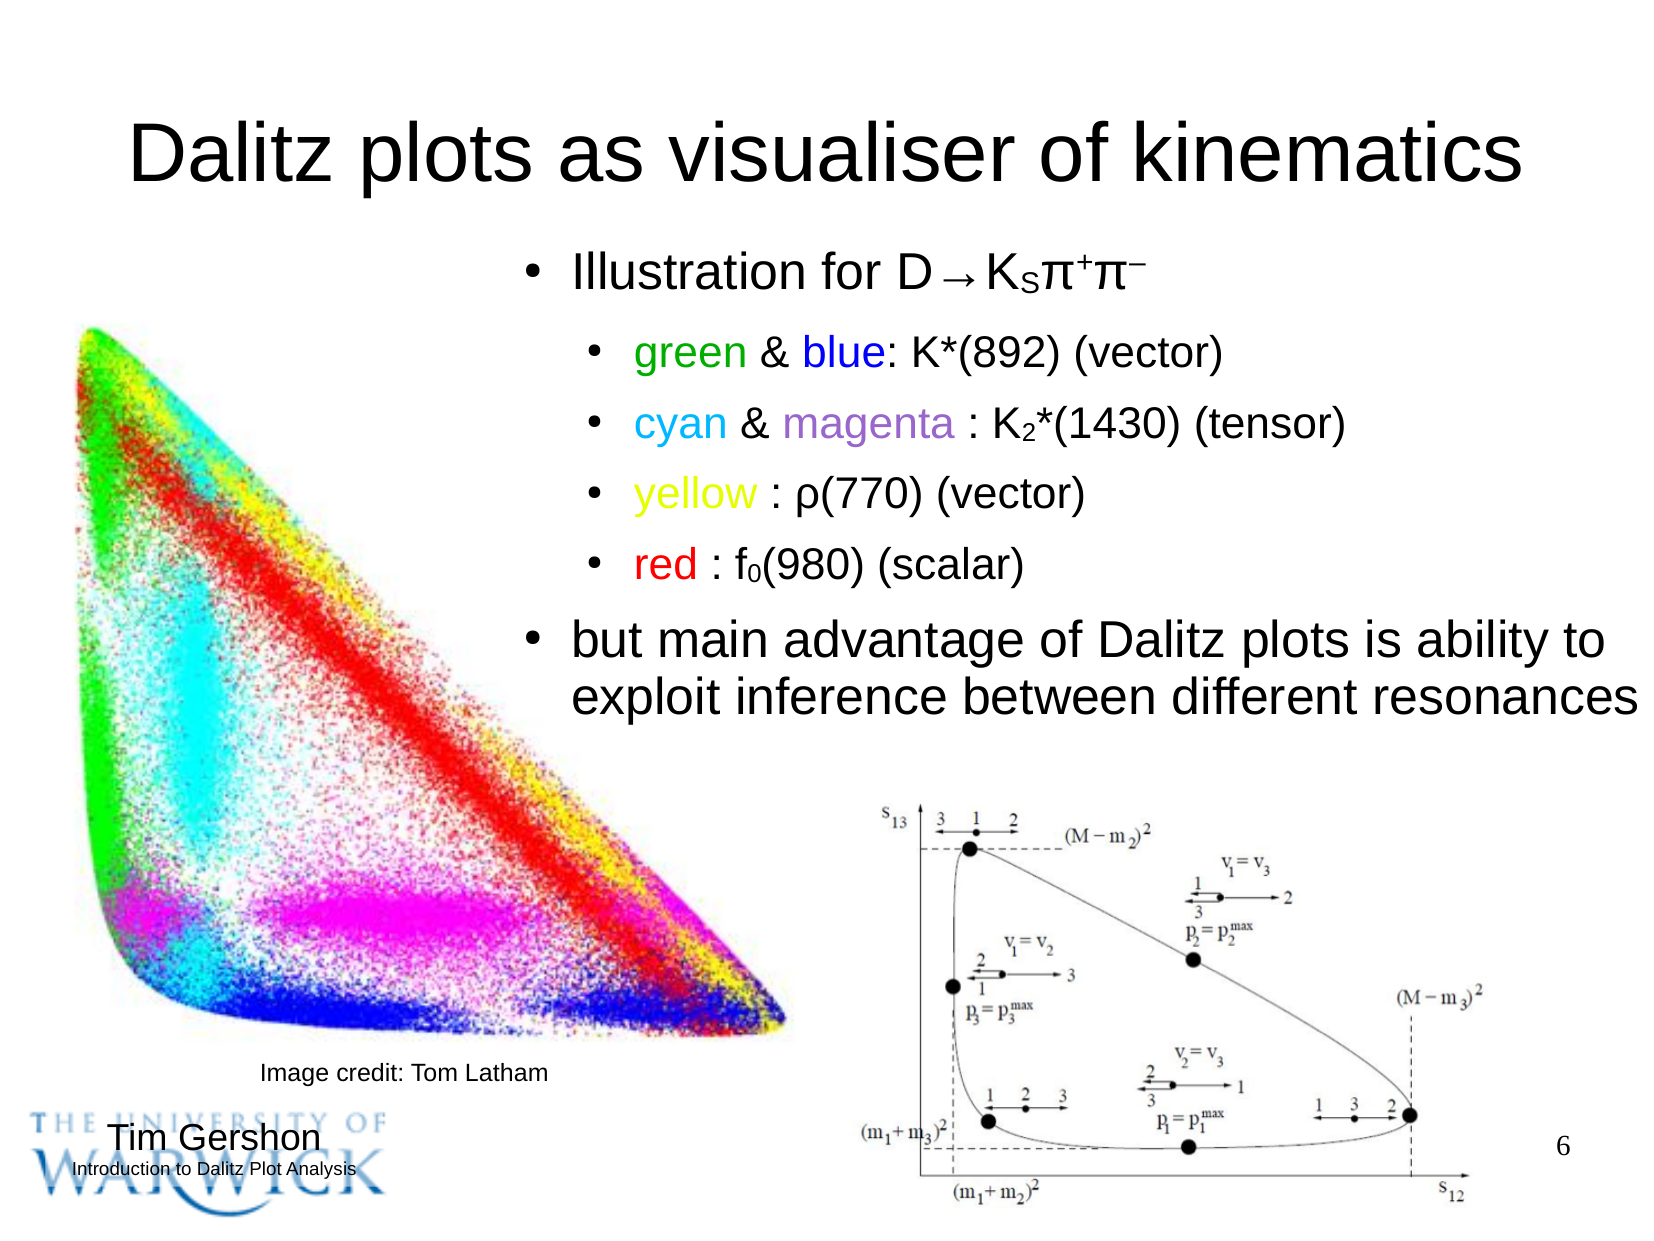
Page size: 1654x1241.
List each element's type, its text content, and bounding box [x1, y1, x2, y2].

picture [837, 791, 1548, 1220]
text_box Tim Gershon Introduction to Dalitz Plot Analysis [45, 1108, 383, 1187]
title Dalitz plots as visualiser of kinematics [82, 49, 1571, 257]
picture [19, 1106, 406, 1232]
text_box Image credit: Tom Latham [94, 1051, 715, 1095]
picture [40, 288, 821, 1069]
list Illustration for D→KSπ+π– green & blue: K*(892) (vector) cyan & magenta : K2*(1430) (tensor) yellow : ρ(770) (vector) red : f0(980) (scalar) but main advantage of Dalitz plots is ability to exploit inference between different resonances [507, 242, 1648, 786]
